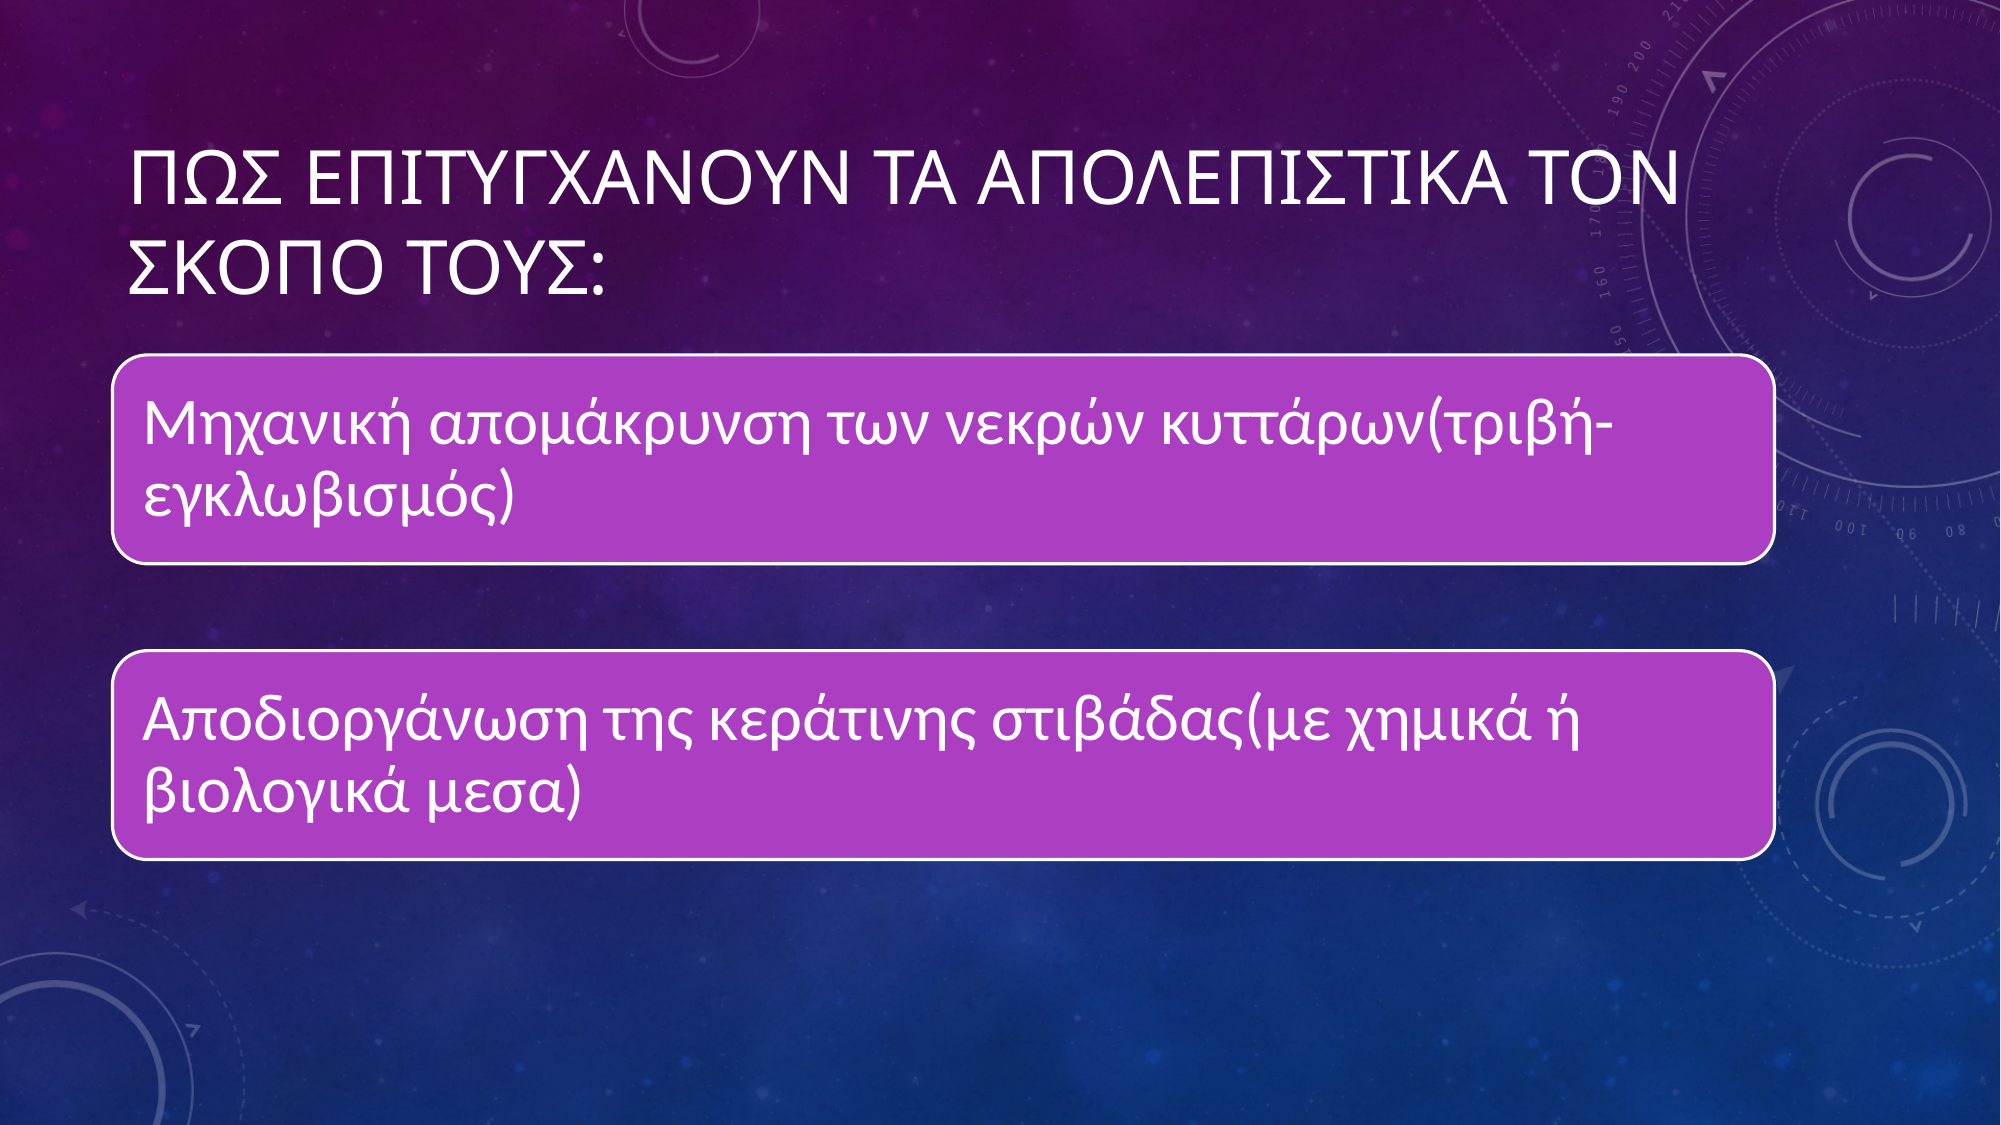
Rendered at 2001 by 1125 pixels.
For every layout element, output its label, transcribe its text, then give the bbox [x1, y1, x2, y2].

title ΠΩΣ ΕΠΙΤΥΓΧΑΝΟΥΝ ΤΑ ΑΠΟΛΕΠΙΣΤΙΚΑ ΤΟΝ ΣΚΟΠΟ ΤΟΥΣ: [112, 99, 1775, 339]
text_box Αποδιοργάνωση της κεράτινης στιβάδας(με χημικά ή βιολογικά μεσα) [112, 650, 1775, 860]
text_box Μηχανική απομάκρυνση των νεκρών κυττάρων(τριβή-εγκλωβισμός) [112, 354, 1775, 564]
